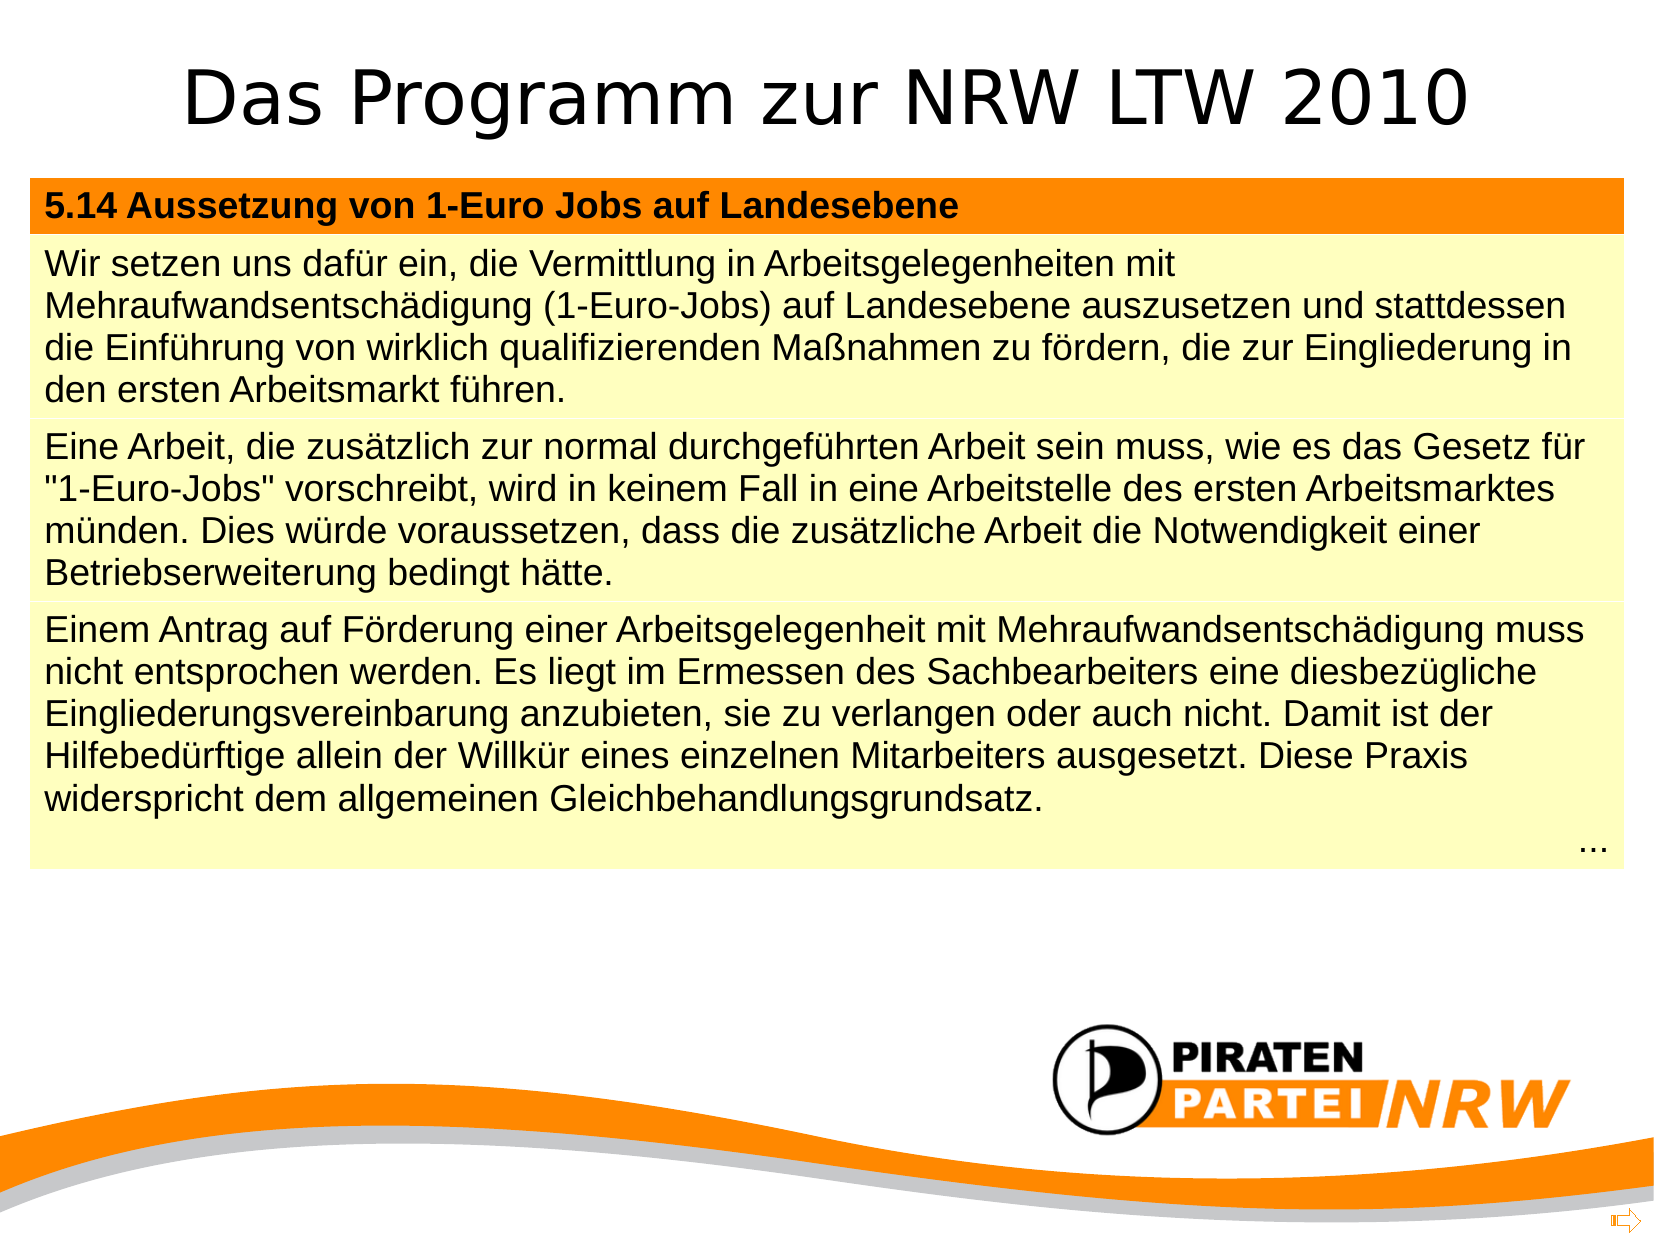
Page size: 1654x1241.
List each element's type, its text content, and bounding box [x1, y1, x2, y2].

table_cell Wir setzen uns dafür ein, die Vermittlung in Arbeitsgelegenheiten mit Mehraufwandsentschädigung (1-Euro-Jobs) auf Landesebene auszusetzen und stattdessen die Einführung von wirklich qualifizierenden Maßnahmen zu fördern, die zur Eingliederung in den ersten Arbeitsmarkt führen. [30, 235, 1624, 418]
picture [1045, 1021, 1579, 1140]
table_cell Einem Antrag auf Förderung einer Arbeitsgelegenheit mit Mehraufwandsentschädigung muss nicht entsprochen werden. Es liegt im Ermessen des Sachbearbeiters eine diesbezügliche Eingliederungsvereinbarung anzubieten, sie zu verlangen oder auch nicht. Damit ist der Hilfebedürftige allein der Willkür eines einzelnen Mitarbeiters ausgesetzt. Diese Praxis widerspricht dem allgemeinen Gleichbehandlungsgrundsatz. ... [30, 602, 1624, 869]
table_header 5.14 Aussetzung von 1-Euro Jobs auf Landesebene [30, 178, 1624, 234]
table_cell Eine Arbeit, die zusätzlich zur normal durchgeführten Arbeit sein muss, wie es das Gesetz für "1-Euro-Jobs" vorschreibt, wird in keinem Fall in eine Arbeitstelle des ersten Arbeitsmarktes münden. Dies würde voraussetzen, dass die zusätzliche Arbeit die Notwendigkeit einer Betriebserweiterung bedingt hätte. [30, 419, 1624, 601]
title Das Programm zur NRW LTW 2010 [82, 54, 1571, 143]
